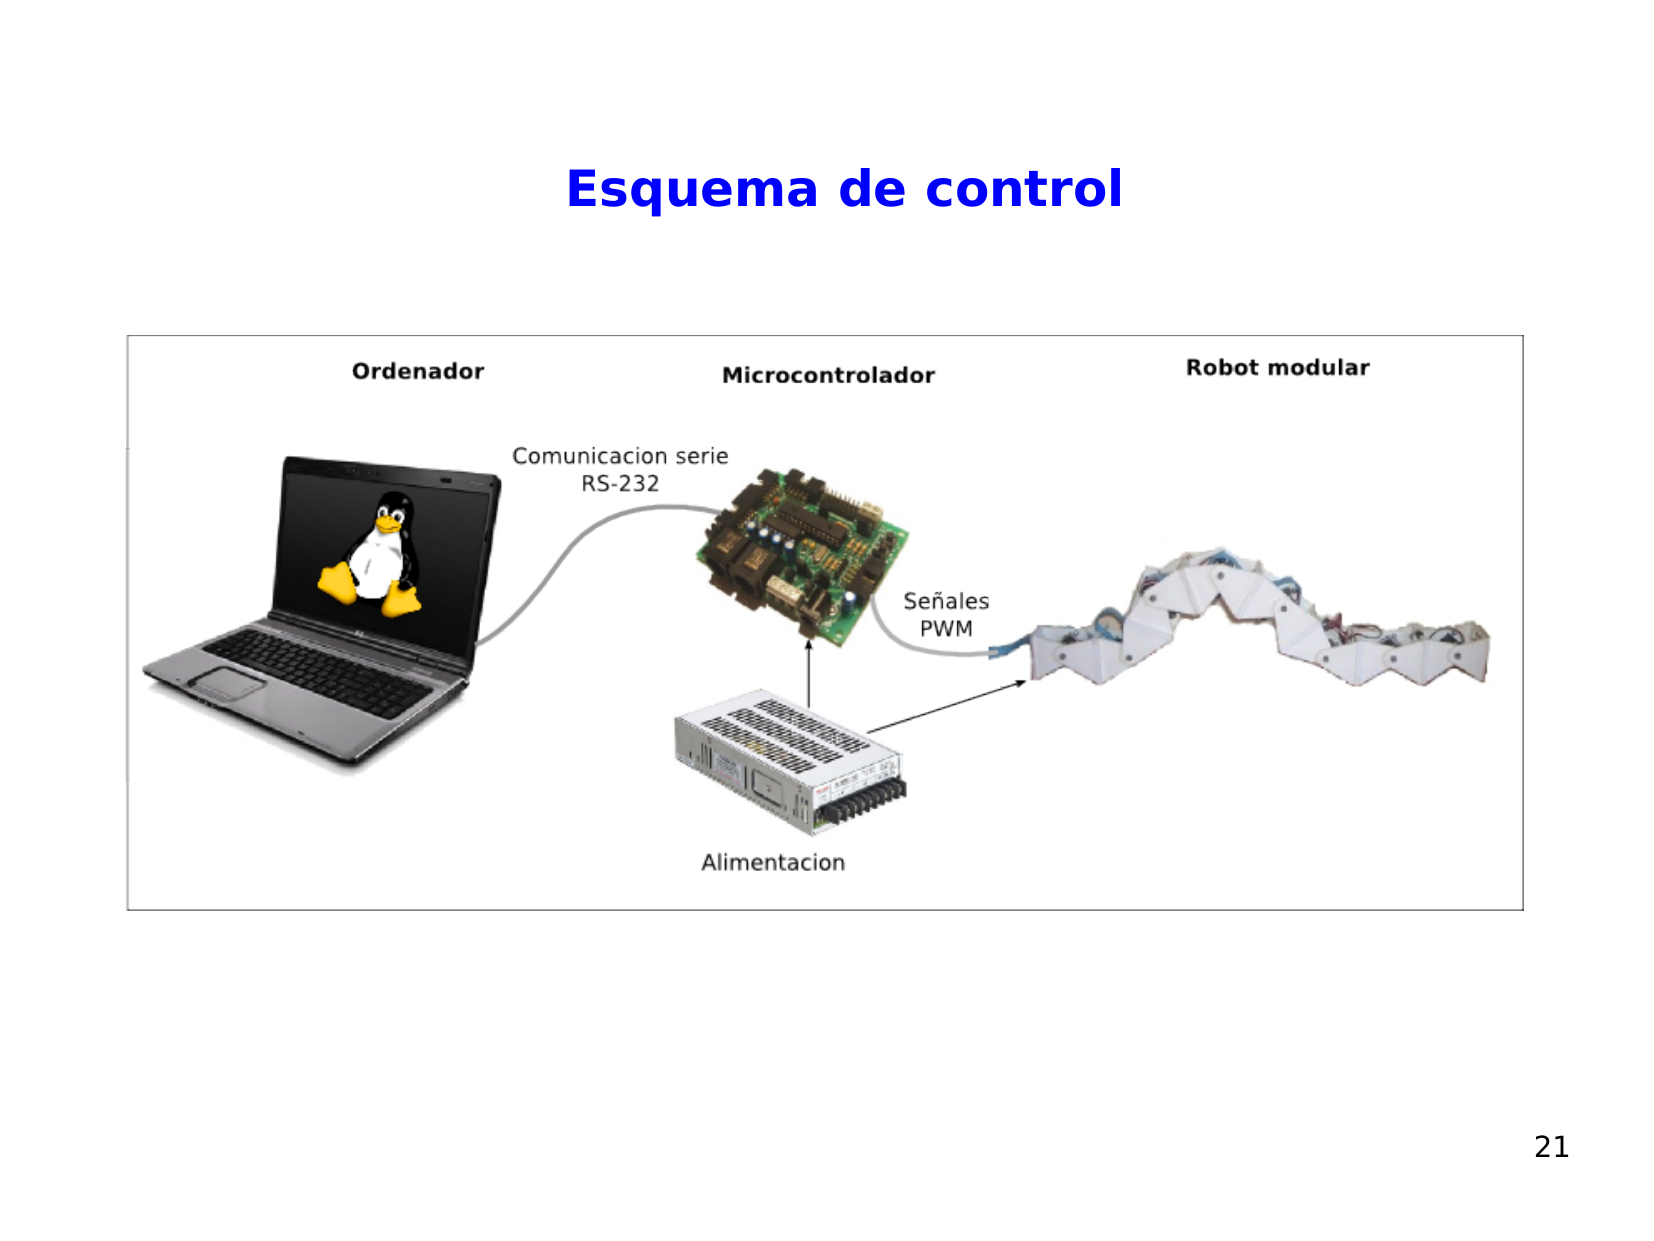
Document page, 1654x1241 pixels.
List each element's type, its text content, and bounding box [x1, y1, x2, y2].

picture [118, 335, 1524, 911]
text_box Esquema de control [550, 152, 1141, 226]
